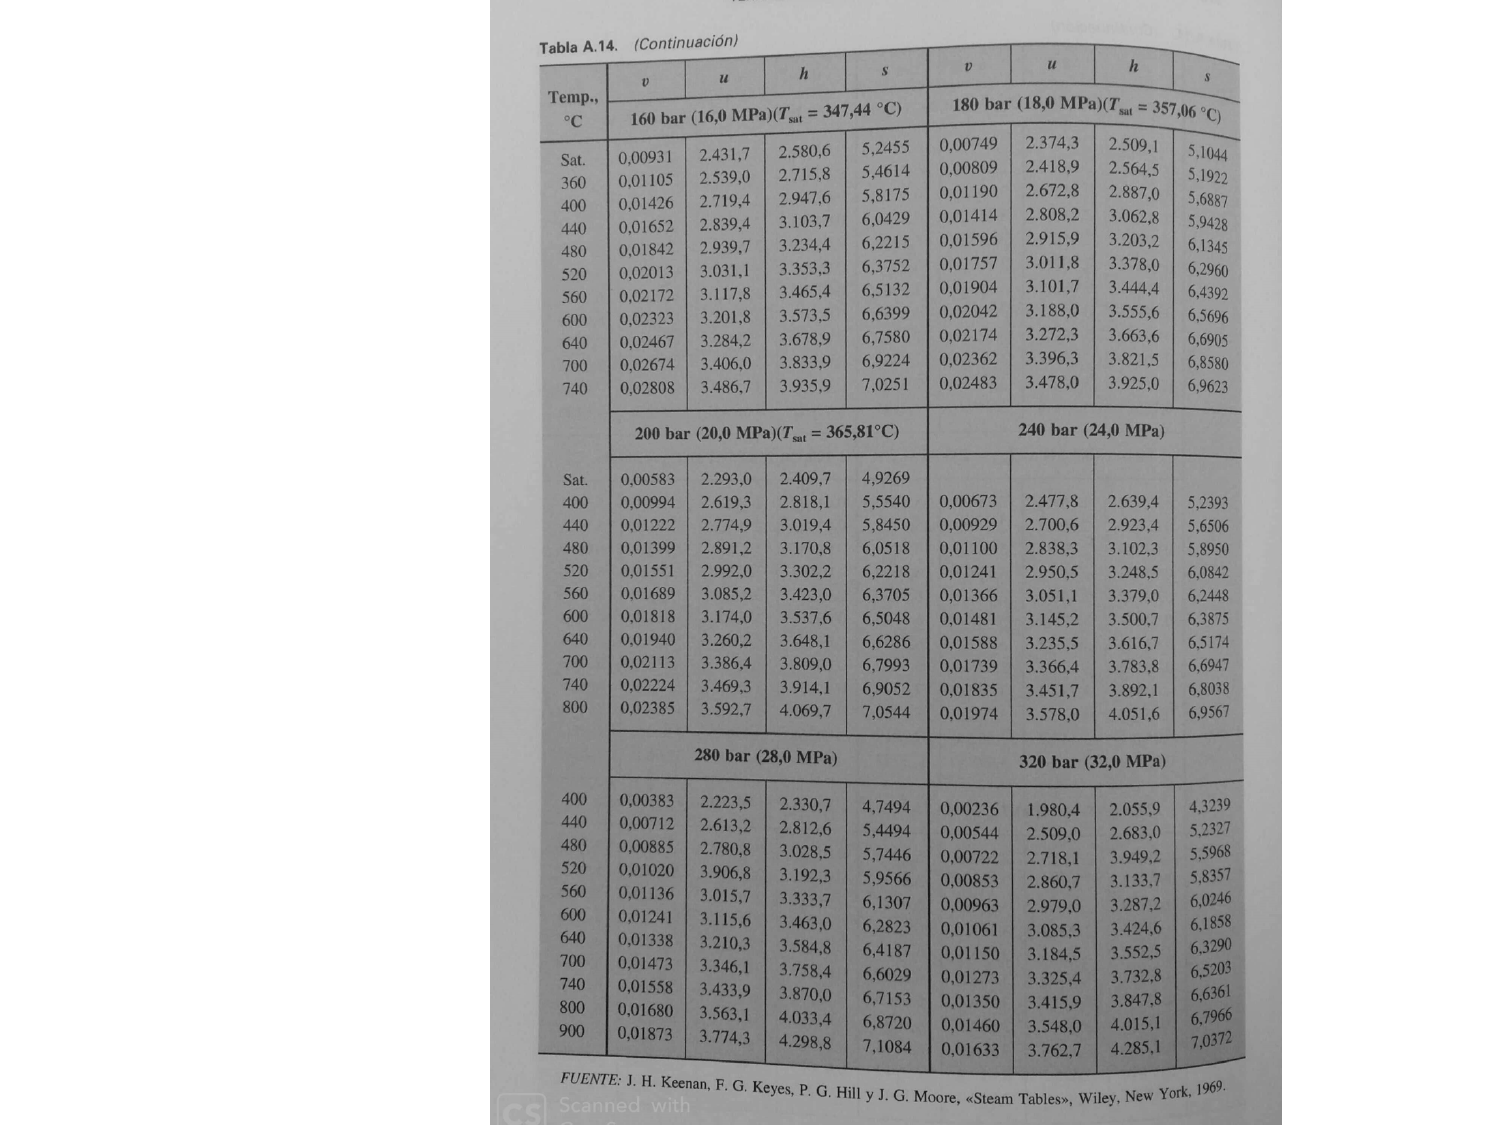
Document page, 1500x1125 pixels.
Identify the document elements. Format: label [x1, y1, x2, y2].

picture [490, 0, 1282, 1125]
